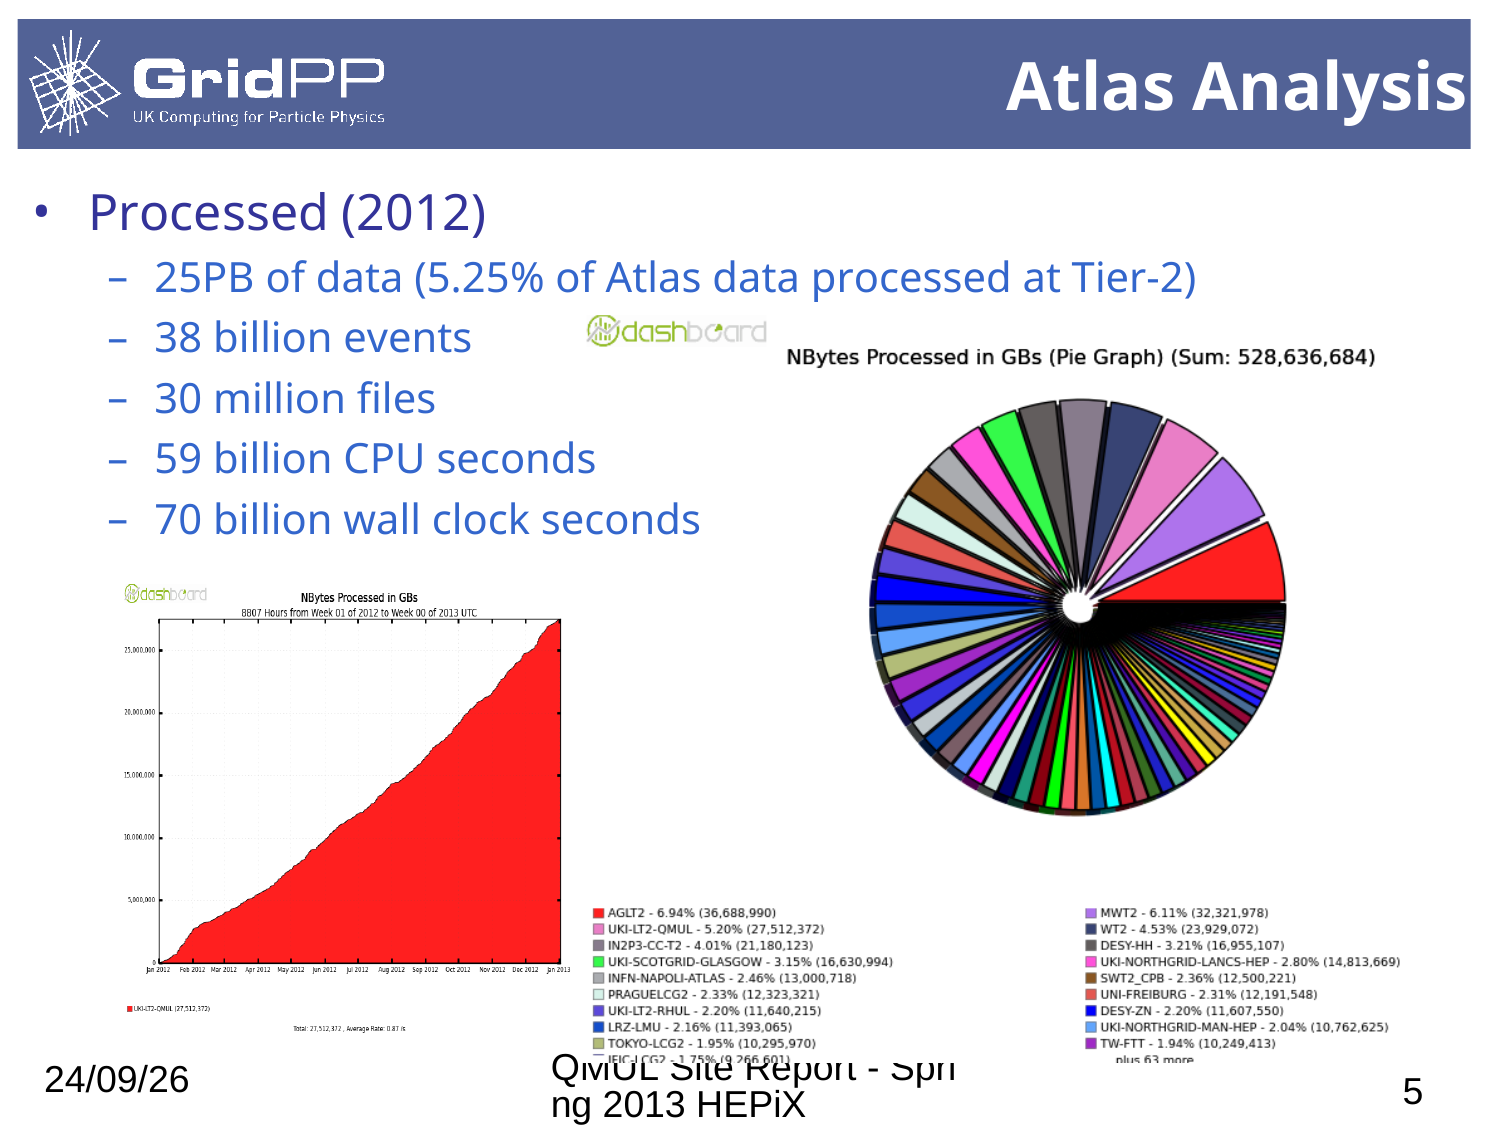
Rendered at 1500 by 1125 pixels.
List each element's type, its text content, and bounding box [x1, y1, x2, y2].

picture [29, 30, 384, 136]
list Processed (2012) 25PB of data (5.25% of Atlas data processed at Tier-2) 38 billion events 30 million files 59 billion CPU seconds 70 billion wall clock seconds [17, 172, 1480, 826]
picture [120, 309, 1500, 1099]
title Atlas Analysis [513, 0, 1483, 172]
